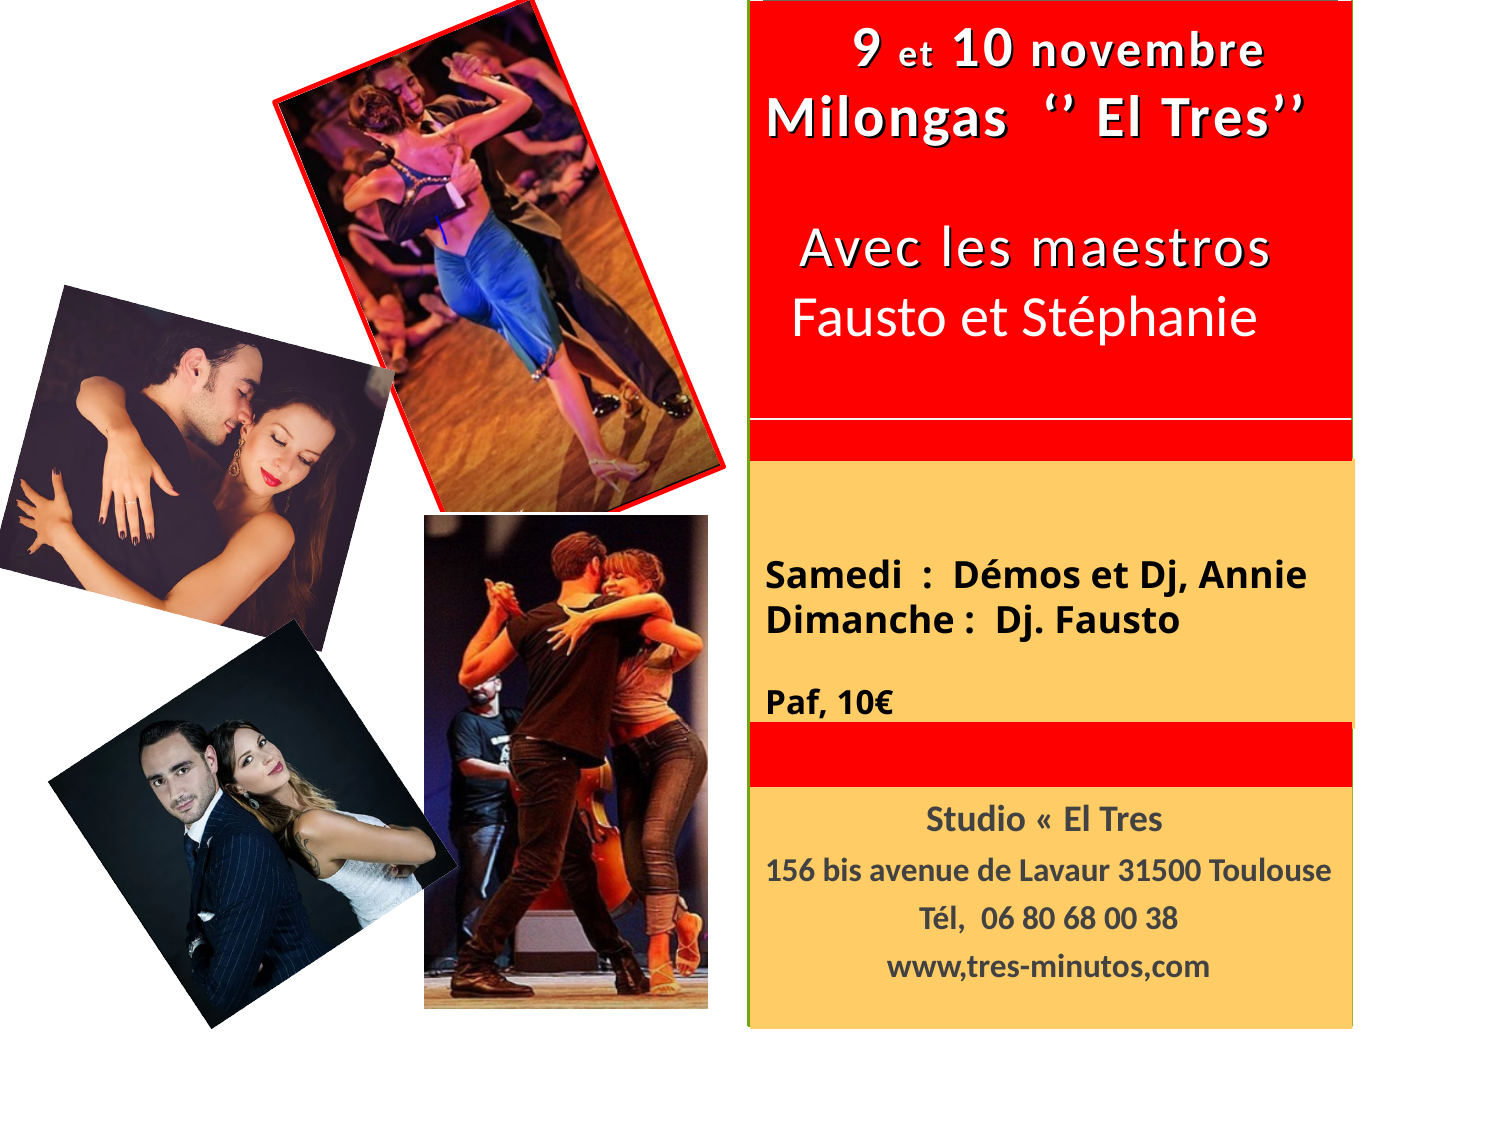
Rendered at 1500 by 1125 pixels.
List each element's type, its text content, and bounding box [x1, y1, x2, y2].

text_box 9 et 10 novembre Milongas ‘’ El Tres’’ Avec les maestros Fausto et Stéphanie [750, 1, 1352, 418]
text_box [750, 722, 1352, 787]
picture [0, 0, 721, 1029]
text_box [750, 420, 1352, 461]
subtitle Studio « El Tres 156 bis avenue de Lavaur 31500 Toulouse Tél, 06 80 68 00 38 www,tres-minutos,com [750, 786, 1353, 1029]
title Samedi : Démos et Dj, Annie Dimanche : Dj. Fausto Paf, 10€ [750, 458, 1356, 729]
